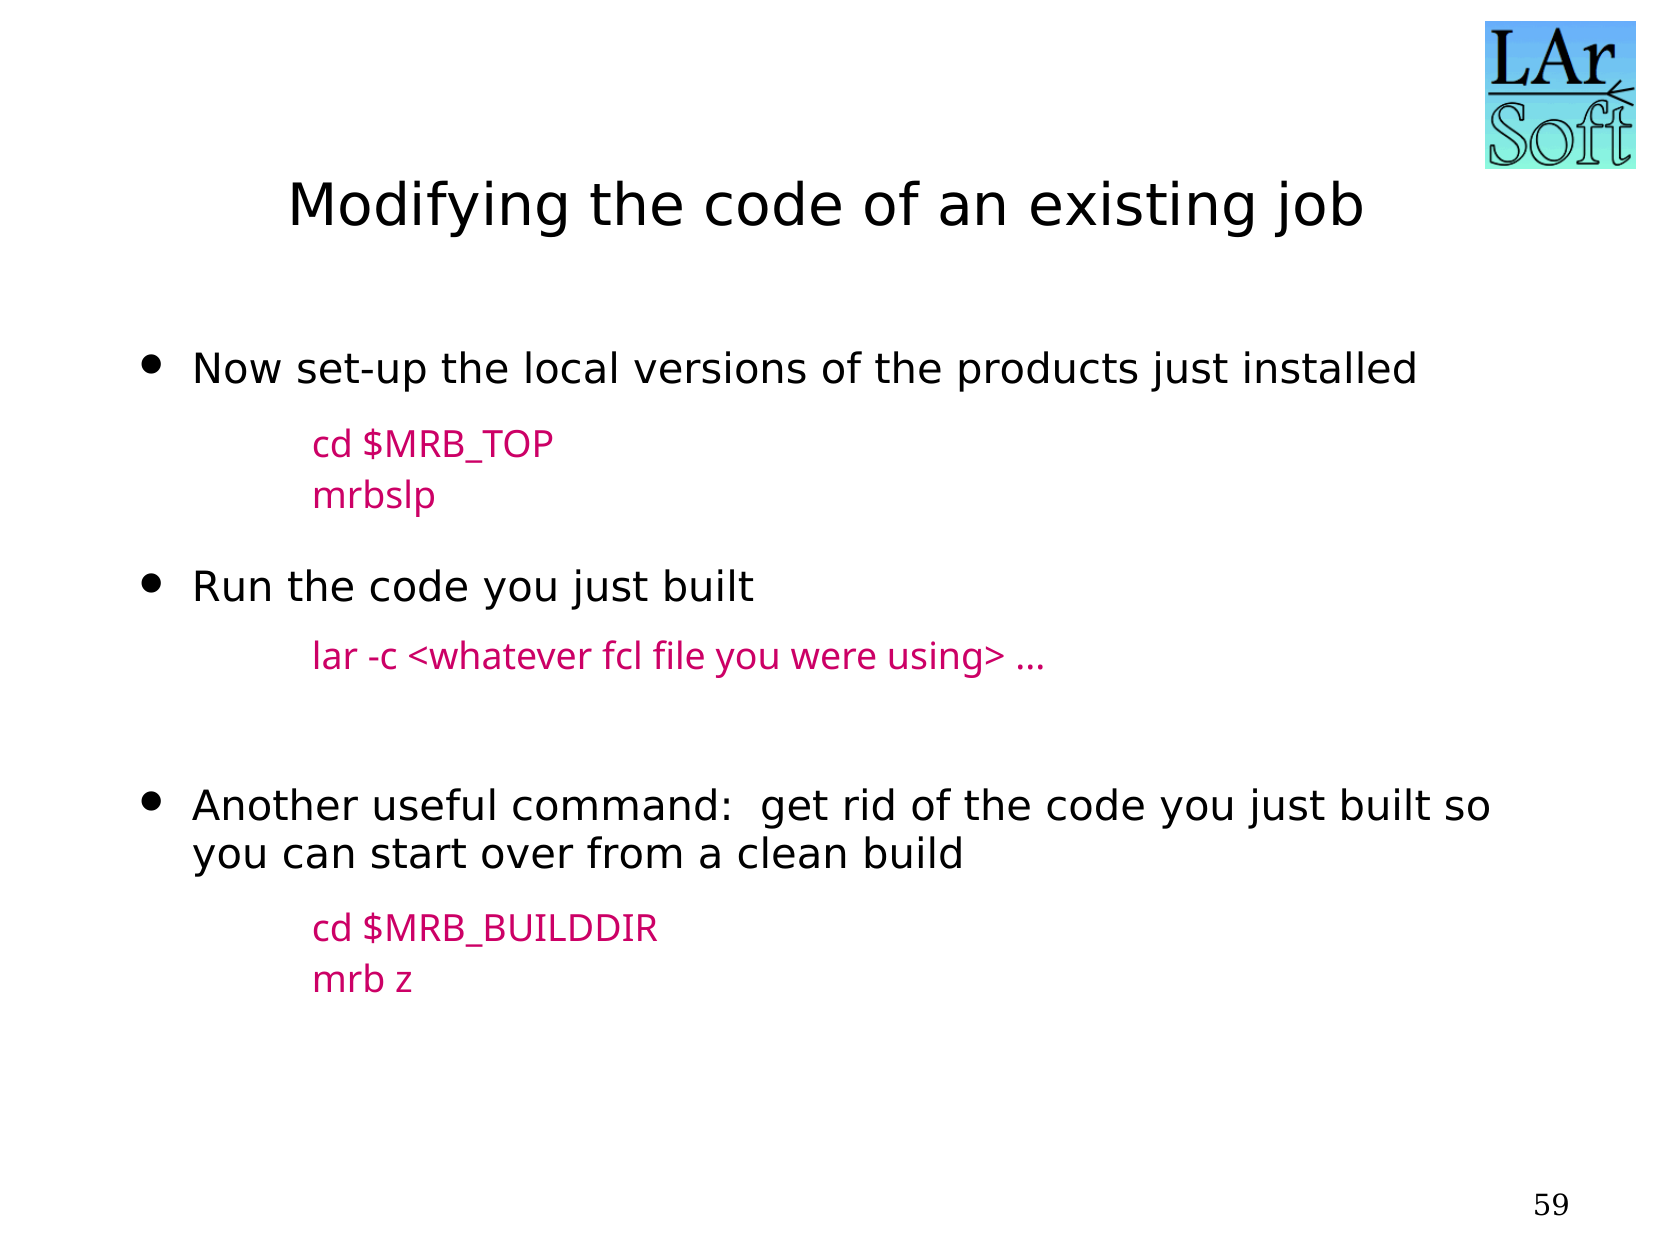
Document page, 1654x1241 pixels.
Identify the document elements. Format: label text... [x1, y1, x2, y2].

picture [1485, 21, 1636, 169]
title Modifying the code of an existing job [121, 102, 1533, 310]
text_box cd $MRB_BUILDDIR mrb z [297, 894, 697, 997]
list Now set-up the local versions of the products just installed Run the code you just built Another useful command: get rid of the code you just built so you can start over from a clean build [121, 344, 1533, 1127]
text_box cd $MRB_TOP mrbslp [297, 410, 582, 513]
text_box lar -c <whatever fcl file you were using> ... [297, 622, 1072, 682]
